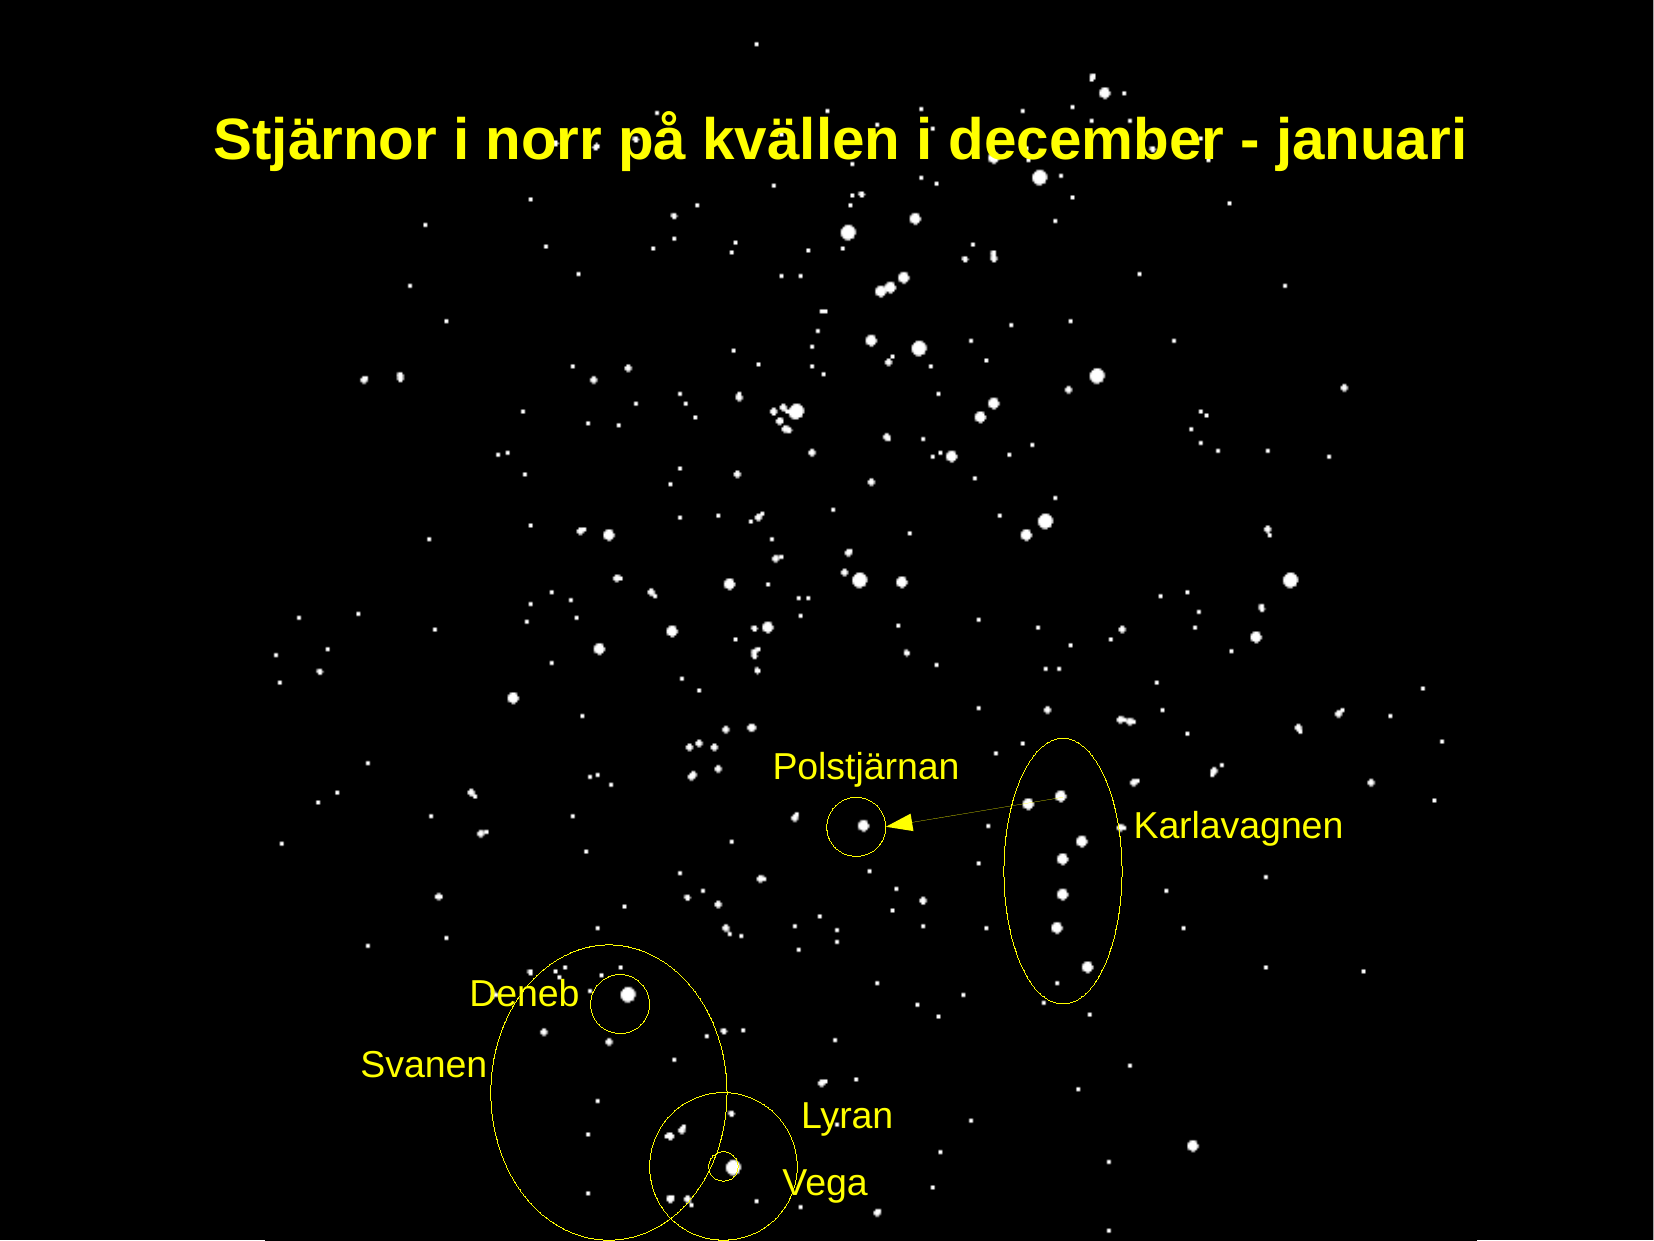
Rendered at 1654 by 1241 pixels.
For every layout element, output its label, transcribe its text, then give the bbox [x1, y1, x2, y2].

text_box Svanen [345, 1035, 502, 1093]
text_box Stjärnor i norr på kvällen i december - januari [117, 99, 1484, 181]
text_box Vega [767, 1153, 883, 1211]
text_box Lyran [786, 1087, 908, 1145]
picture [265, 181, 1477, 1241]
text_box Deneb [454, 965, 595, 1023]
text_box Polstjärnan [757, 738, 975, 796]
picture [265, 29, 1477, 99]
text_box Karlavagnen [1118, 797, 1359, 855]
